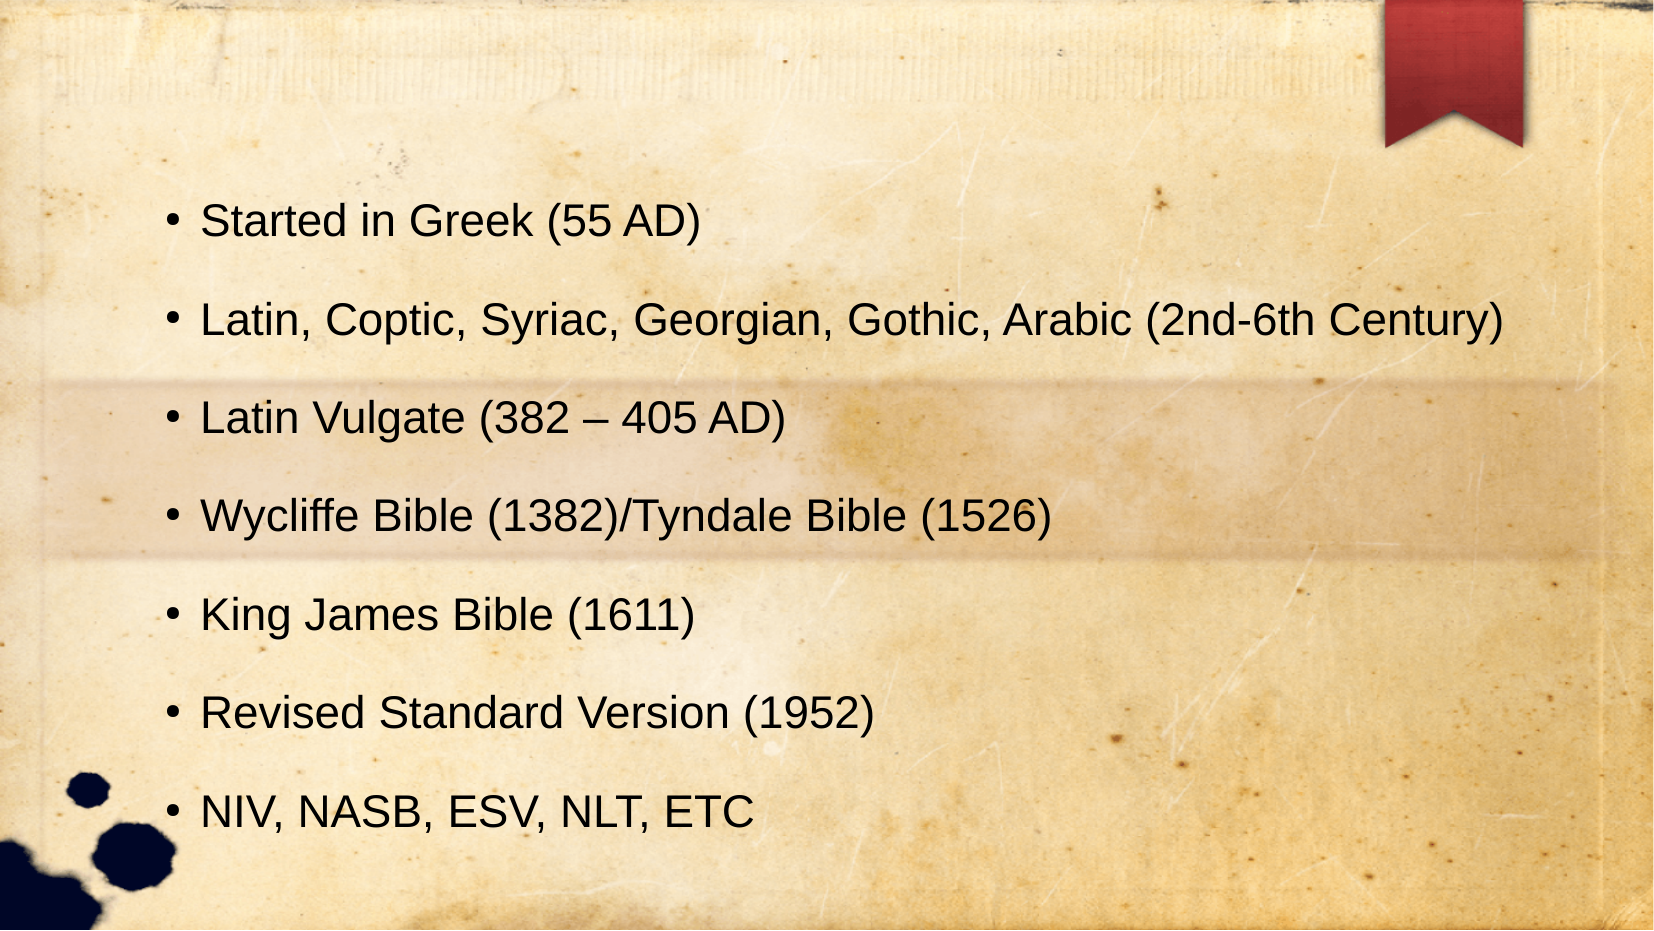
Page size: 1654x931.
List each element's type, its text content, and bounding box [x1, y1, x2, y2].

picture [0, 0, 1654, 930]
text_box Started in Greek (55 AD) Latin, Coptic, Syriac, Georgian, Gothic, Arabic (2nd-6th Century) Latin Vulgate (382 – 405 AD) Wycliffe Bible (1382)/Tyndale Bible (1526) King James Bible (1611) Revised Standard Version (1952) NIV, NASB, ESV, NLT, ETC [150, 187, 1538, 901]
